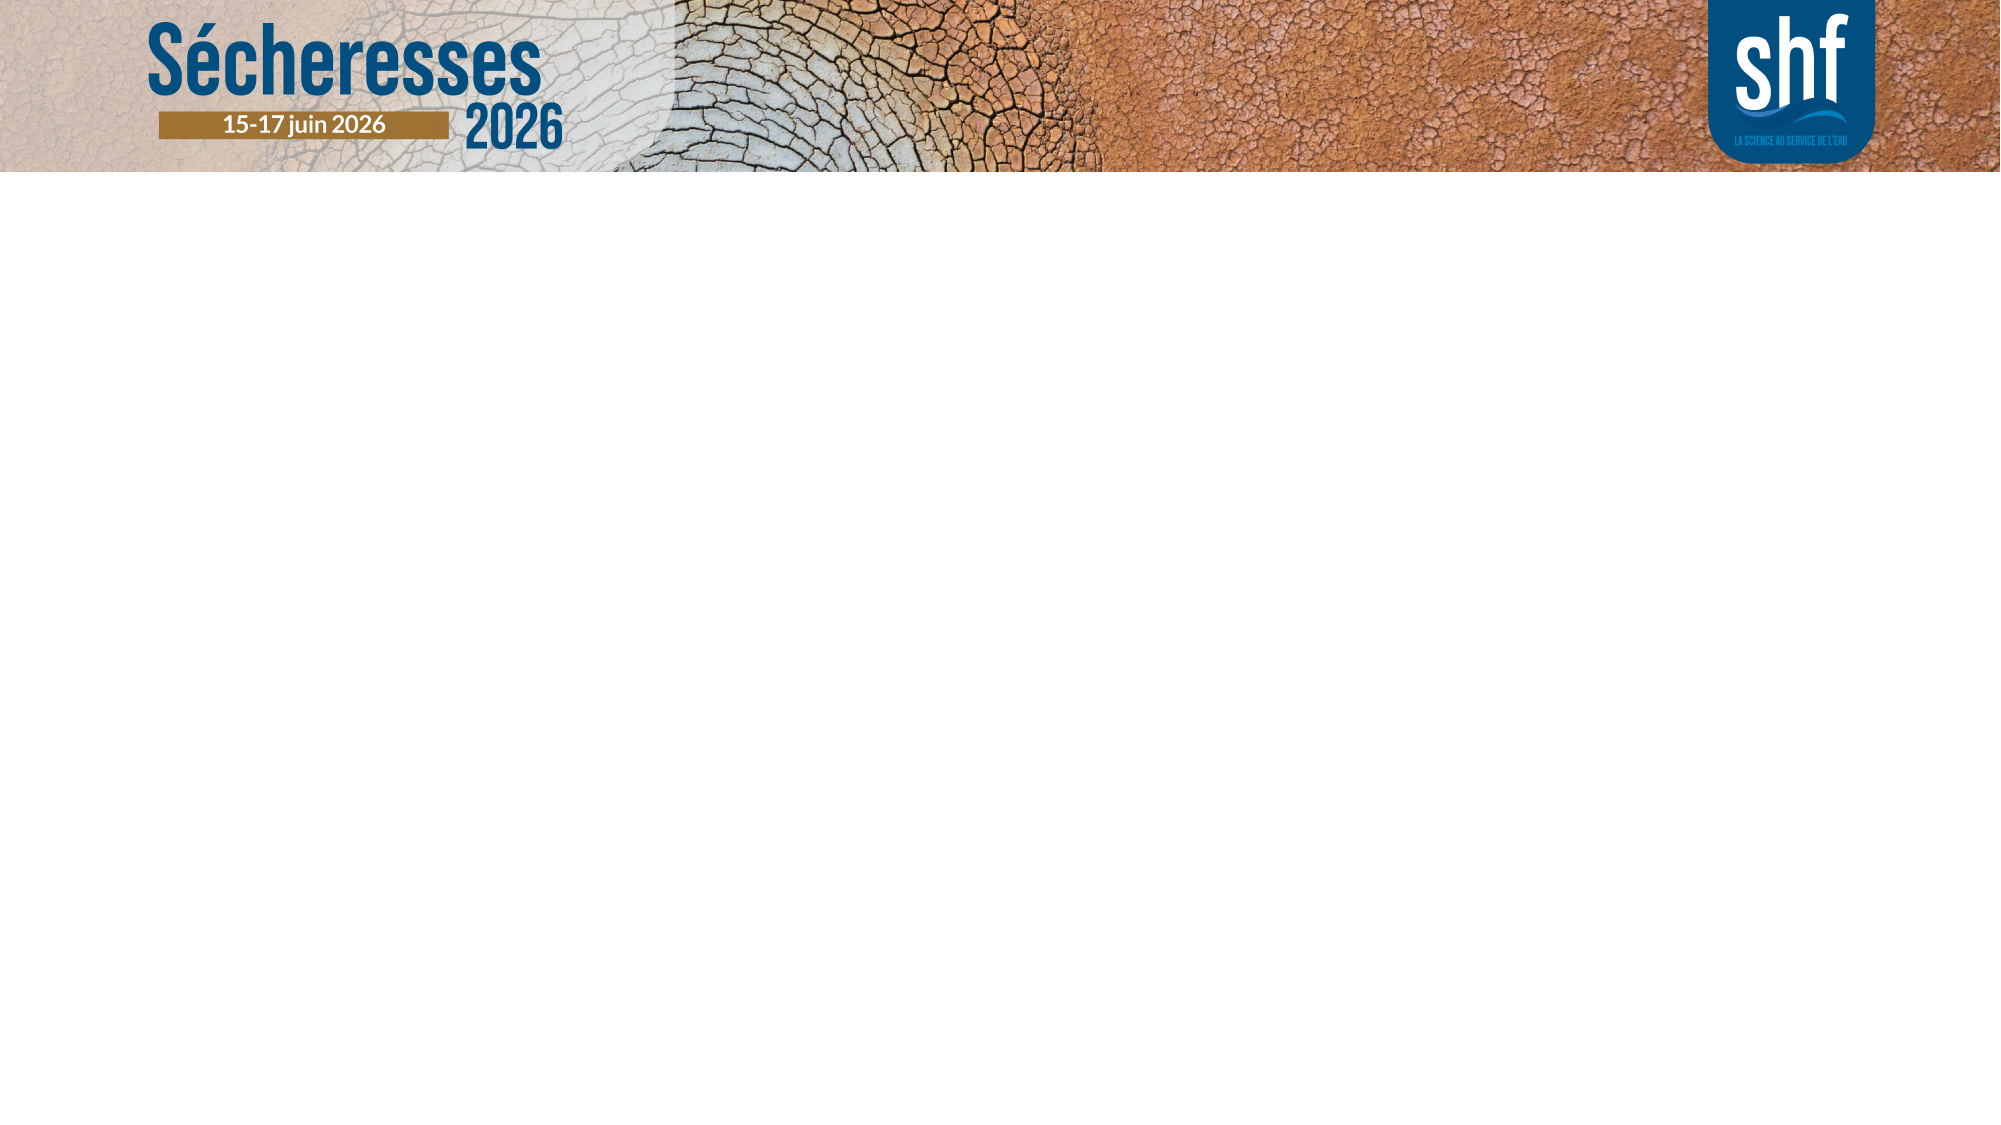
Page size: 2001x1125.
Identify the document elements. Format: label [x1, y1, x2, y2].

picture [0, 0, 2000, 172]
